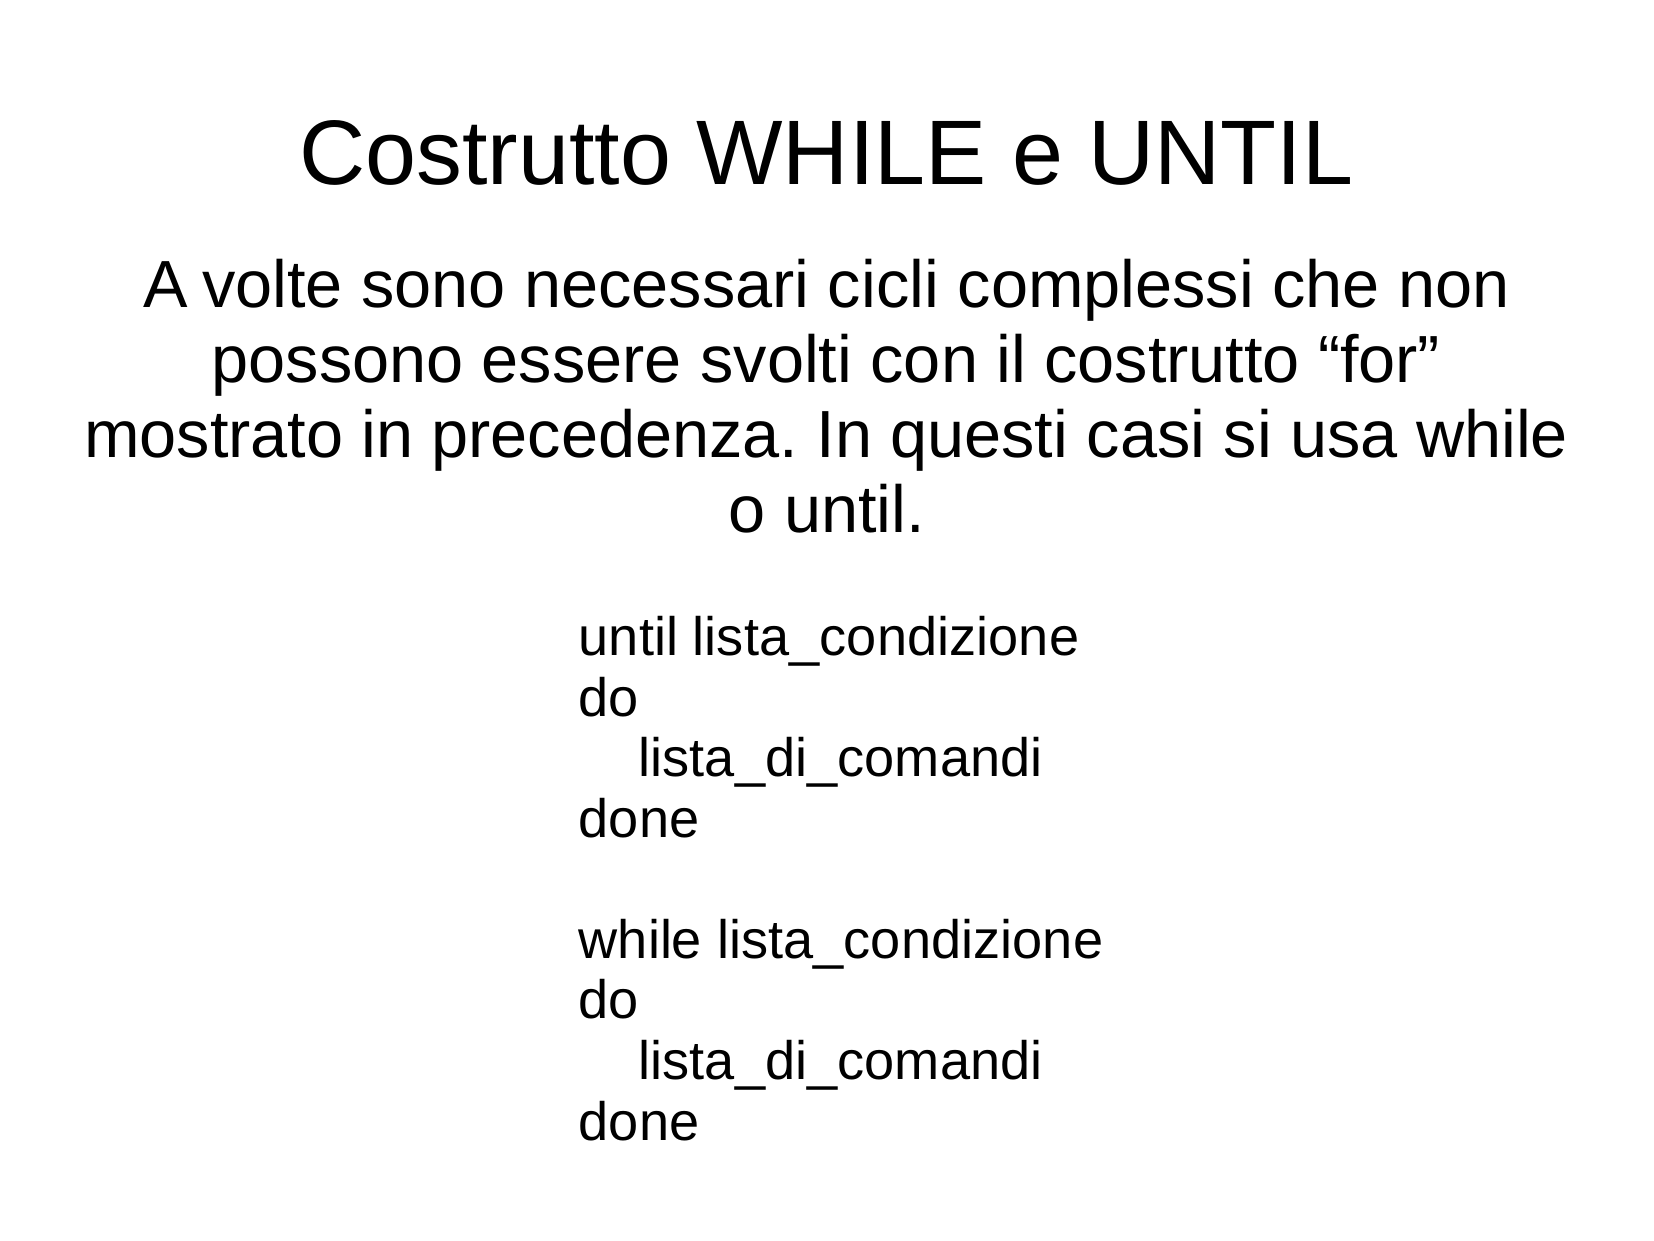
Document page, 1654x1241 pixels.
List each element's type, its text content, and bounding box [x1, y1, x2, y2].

title Costrutto WHILE e UNTIL [82, 56, 1571, 247]
subtitle A volte sono necessari cicli complessi che non possono essere svolti con il costrutto “for” mostrato in precedenza. In questi casi si usa while o until. until lista_condizione do lista_di_comandi done while lista_condizione do lista_di_comandi done [82, 247, 1571, 1152]
